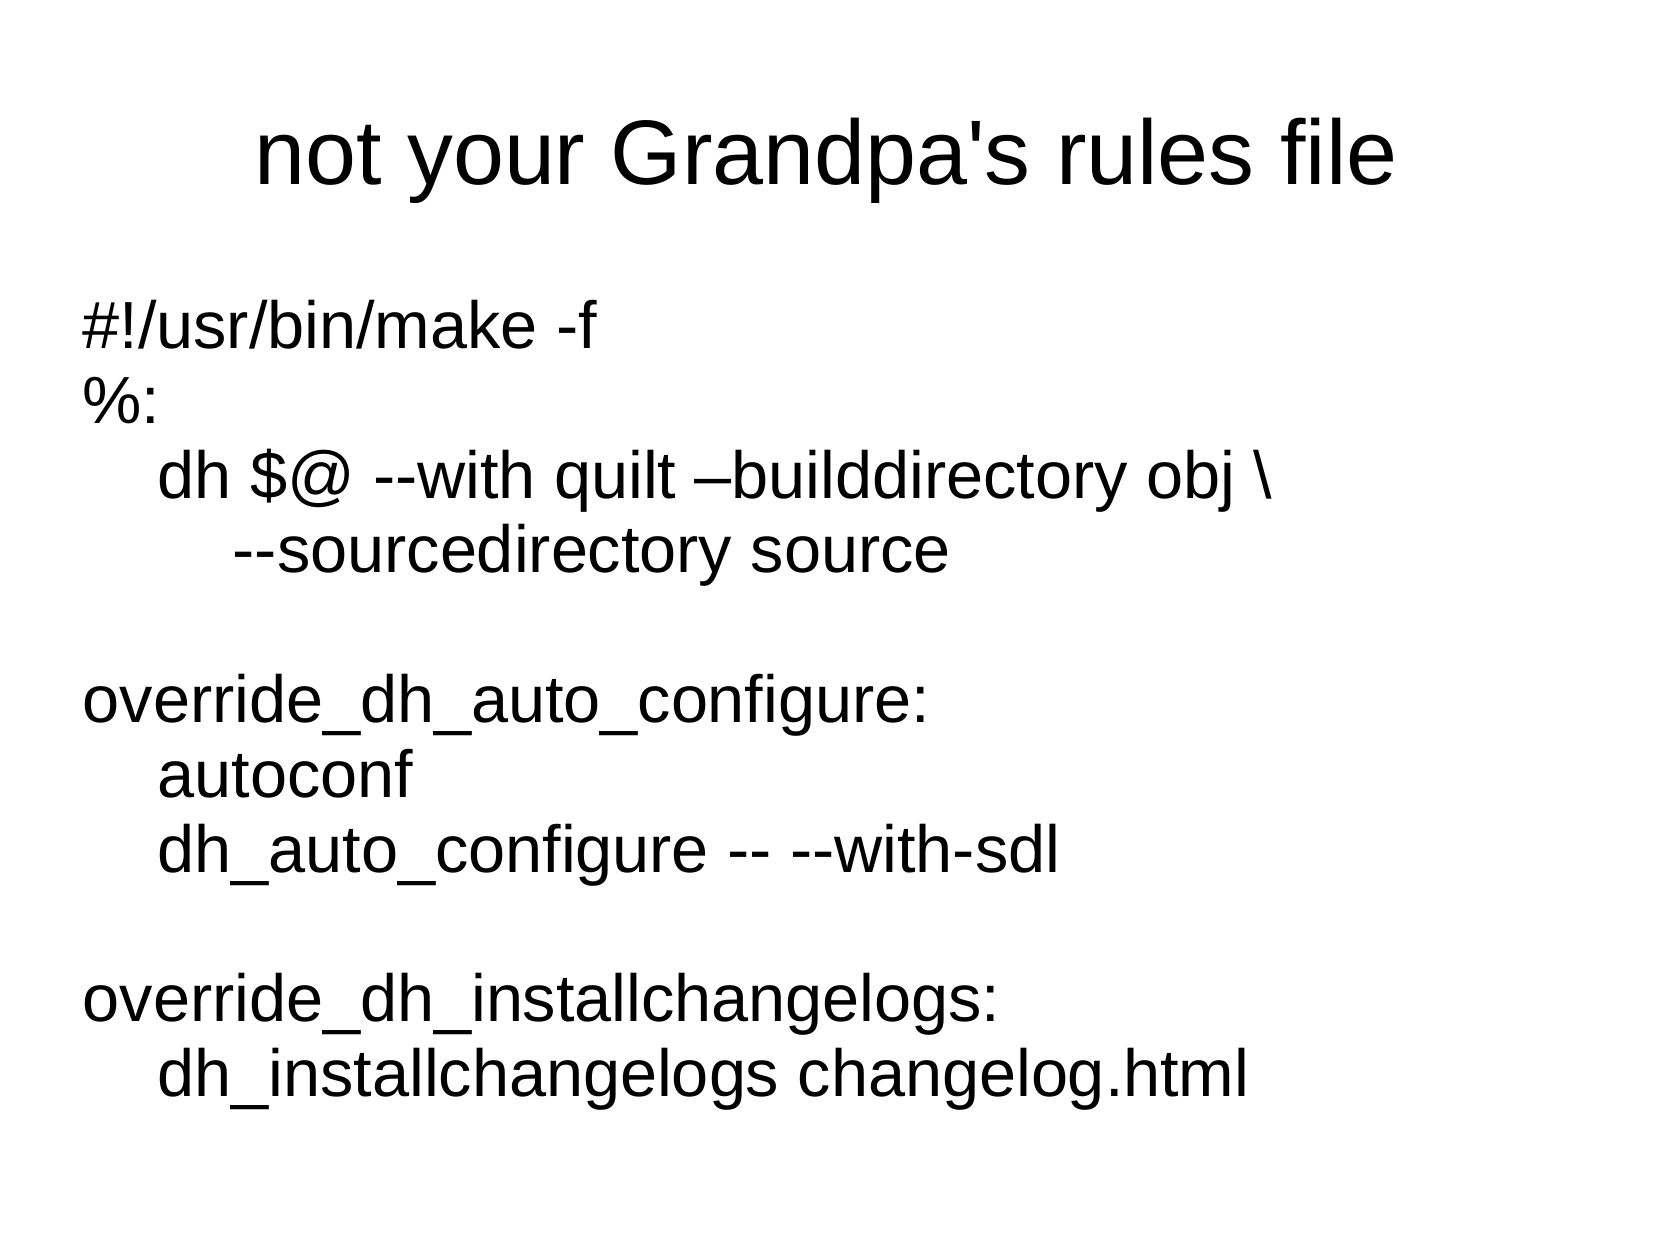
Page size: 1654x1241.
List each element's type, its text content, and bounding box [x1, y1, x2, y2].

subtitle #!/usr/bin/make -f %: dh $@ --with quilt –builddirectory obj \ --sourcedirectory source override_dh_auto_configure: autoconf dh_auto_configure -- --with-sdl override_dh_installchangelogs: dh_installchangelogs changelog.html [82, 288, 1571, 1111]
title not your Grandpa's rules file [82, 56, 1571, 250]
